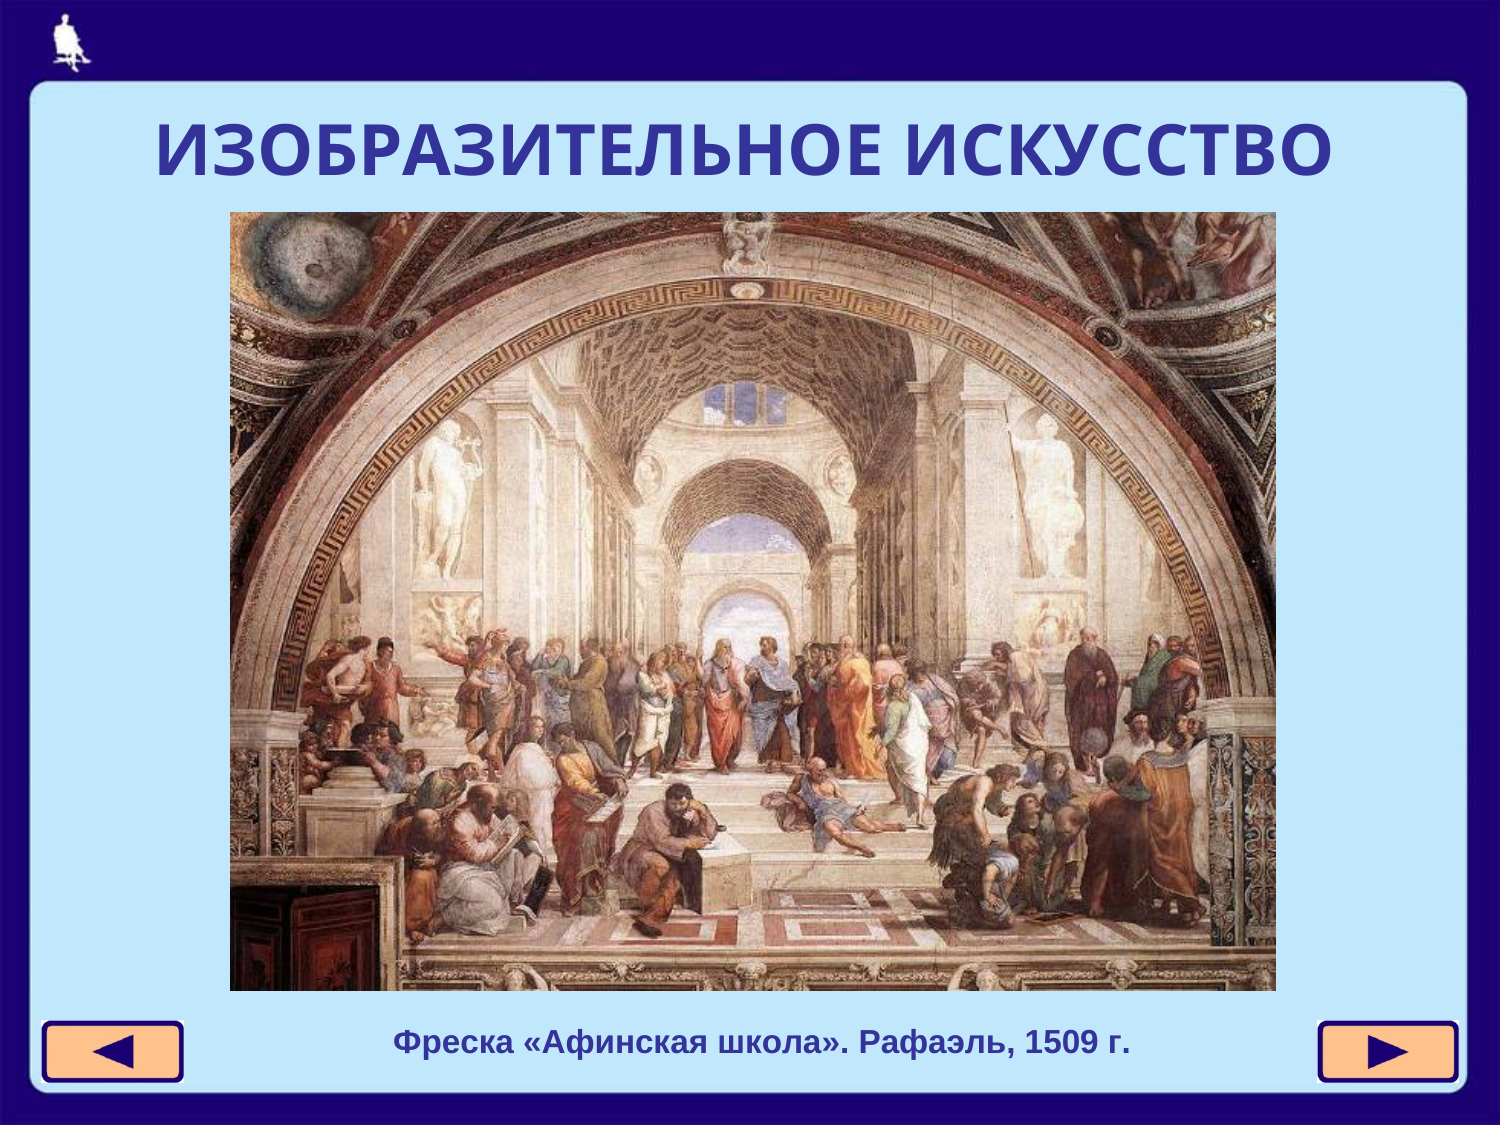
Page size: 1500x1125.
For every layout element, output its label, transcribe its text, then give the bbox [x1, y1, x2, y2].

text_box Фреска «Афинская школа». Рафаэль, 1509 г. [249, 1012, 1276, 1068]
title ИЗОБРАЗИТЕЛЬНОЕ ИСКУССТВО [23, 82, 1465, 213]
picture [0, 0, 1500, 1125]
